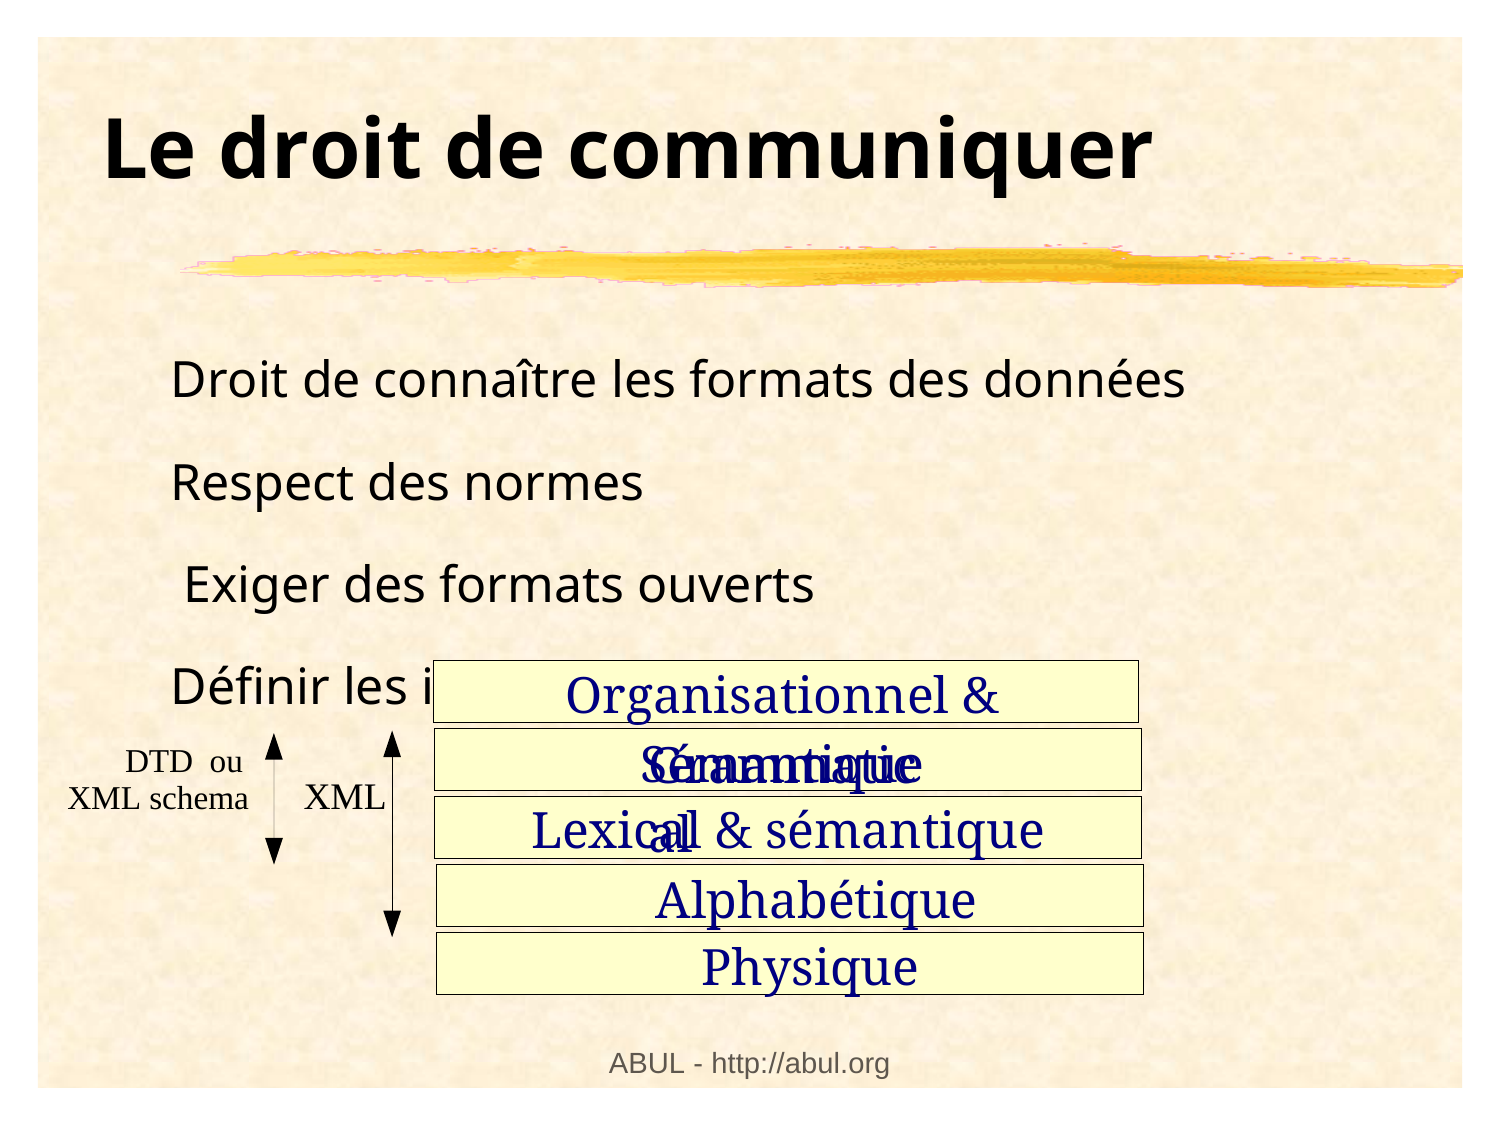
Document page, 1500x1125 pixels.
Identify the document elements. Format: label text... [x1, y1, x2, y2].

text_box Physique [701, 932, 905, 991]
text_box Alphabétique [655, 864, 940, 923]
text_box [433, 660, 629, 723]
text_box DTD ou XML schema [67, 742, 283, 836]
text_box XML [303, 775, 393, 829]
text_box [434, 796, 976, 859]
text_box [436, 864, 711, 927]
text_box [775, 991, 851, 995]
text_box [632, 719, 646, 723]
text_box [980, 796, 1142, 859]
text_box [434, 728, 1142, 791]
text_box [648, 660, 1139, 723]
text_box [913, 864, 1144, 927]
text_box [436, 932, 773, 995]
text_box [905, 960, 911, 969]
text_box Lexical & sémantique [451, 795, 1125, 853]
text_box Organisationnel & Sémantique [443, 660, 1123, 719]
picture [37, 37, 1463, 1088]
text_box [716, 923, 909, 927]
text_box Droit de connaître les formats des données Respect des normes Exiger des formats ouverts Définir les interfaces sur les 5 niveaux : [170, 309, 1382, 664]
text_box Grammatical [649, 730, 929, 789]
text_box [855, 932, 1144, 995]
title Le droit de communiquer [101, 39, 1312, 253]
